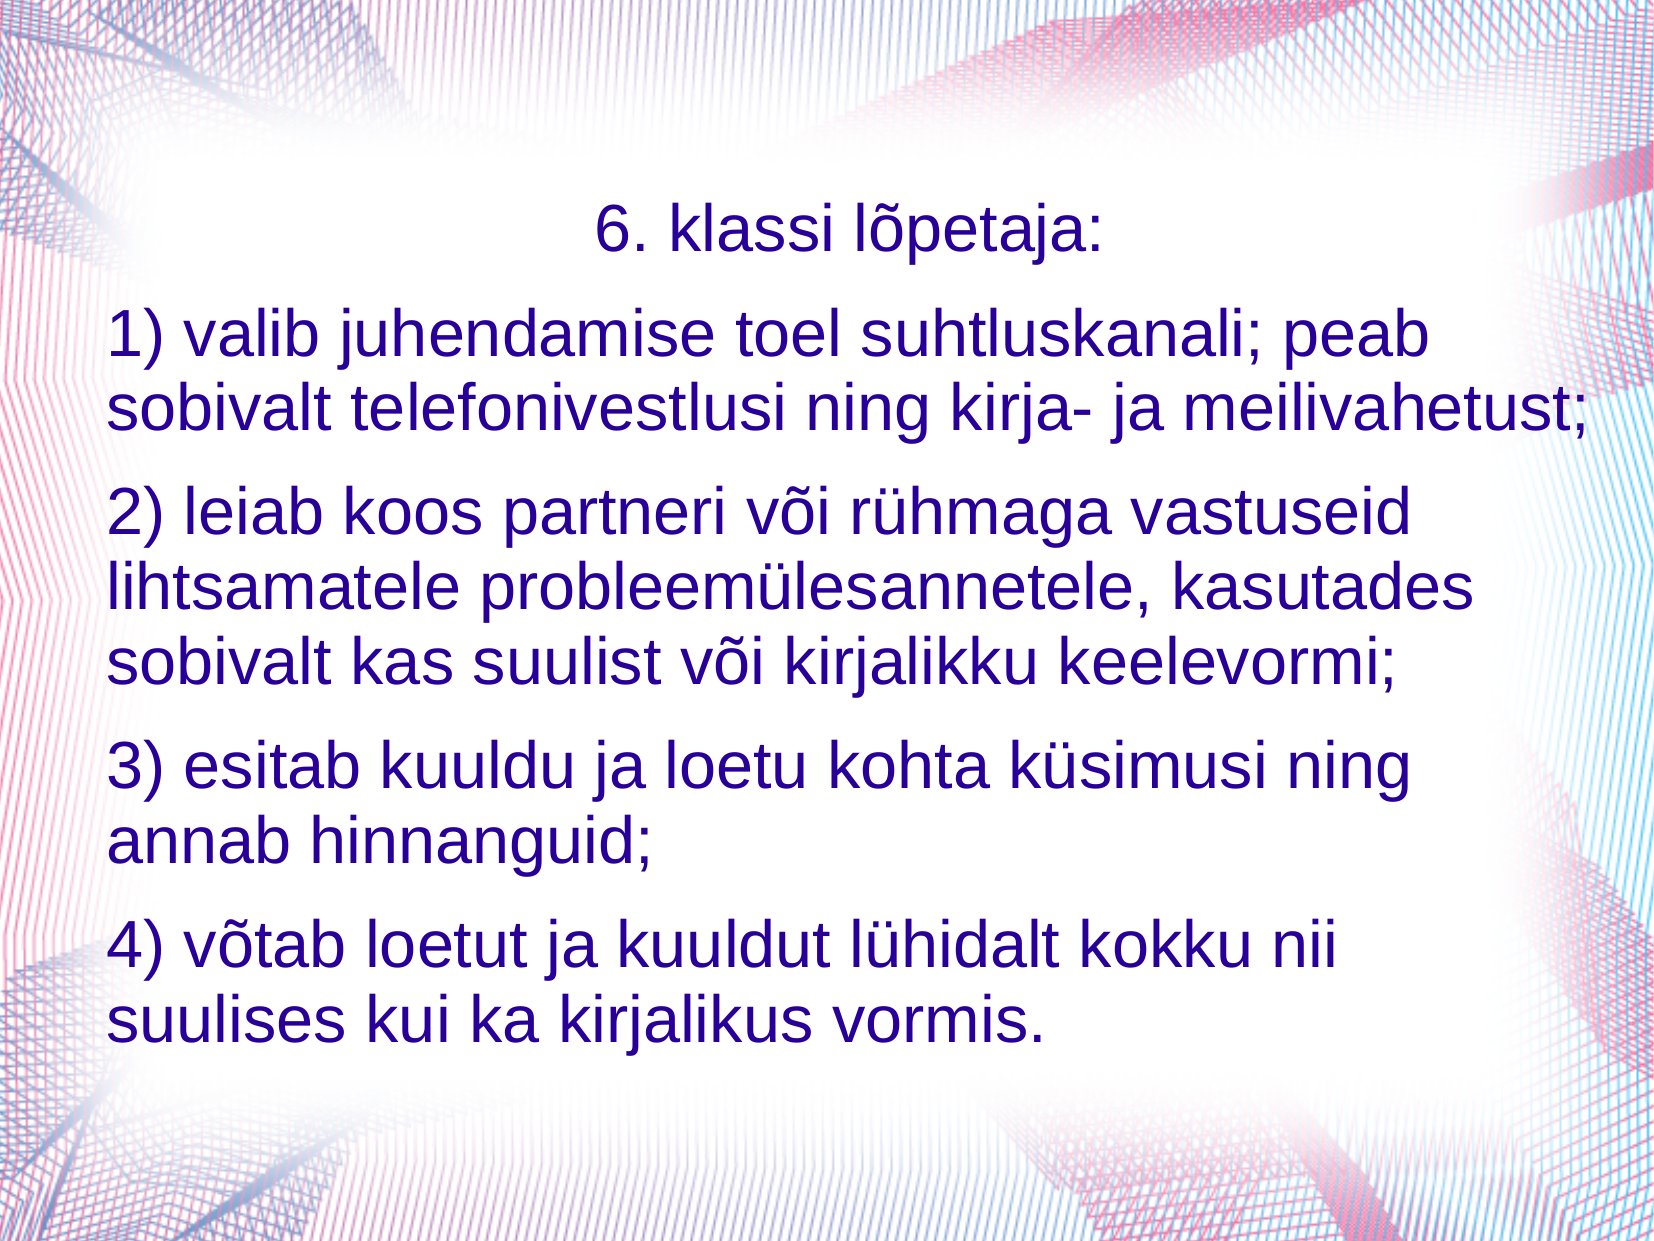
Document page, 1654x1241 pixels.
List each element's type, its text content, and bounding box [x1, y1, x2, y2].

picture [0, 0, 1654, 1241]
list 6. klassi lõpetaja: 1) valib juhendamise toel suhtluskanali; peab sobivalt telefonivestlusi ning kirja- ja meilivahetust; 2) leiab koos partneri või rühmaga vastuseid lihtsamatele probleemülesannetele, kasutades sobivalt kas suulist või kirjalikku keelevormi; 3) esitab kuuldu ja loetu kohta küsimusi ning annab hinnanguid; 4) võtab loetut ja kuuldut lühidalt kokku nii suulises kui ka kirjalikus vormis. [106, 191, 1595, 1058]
